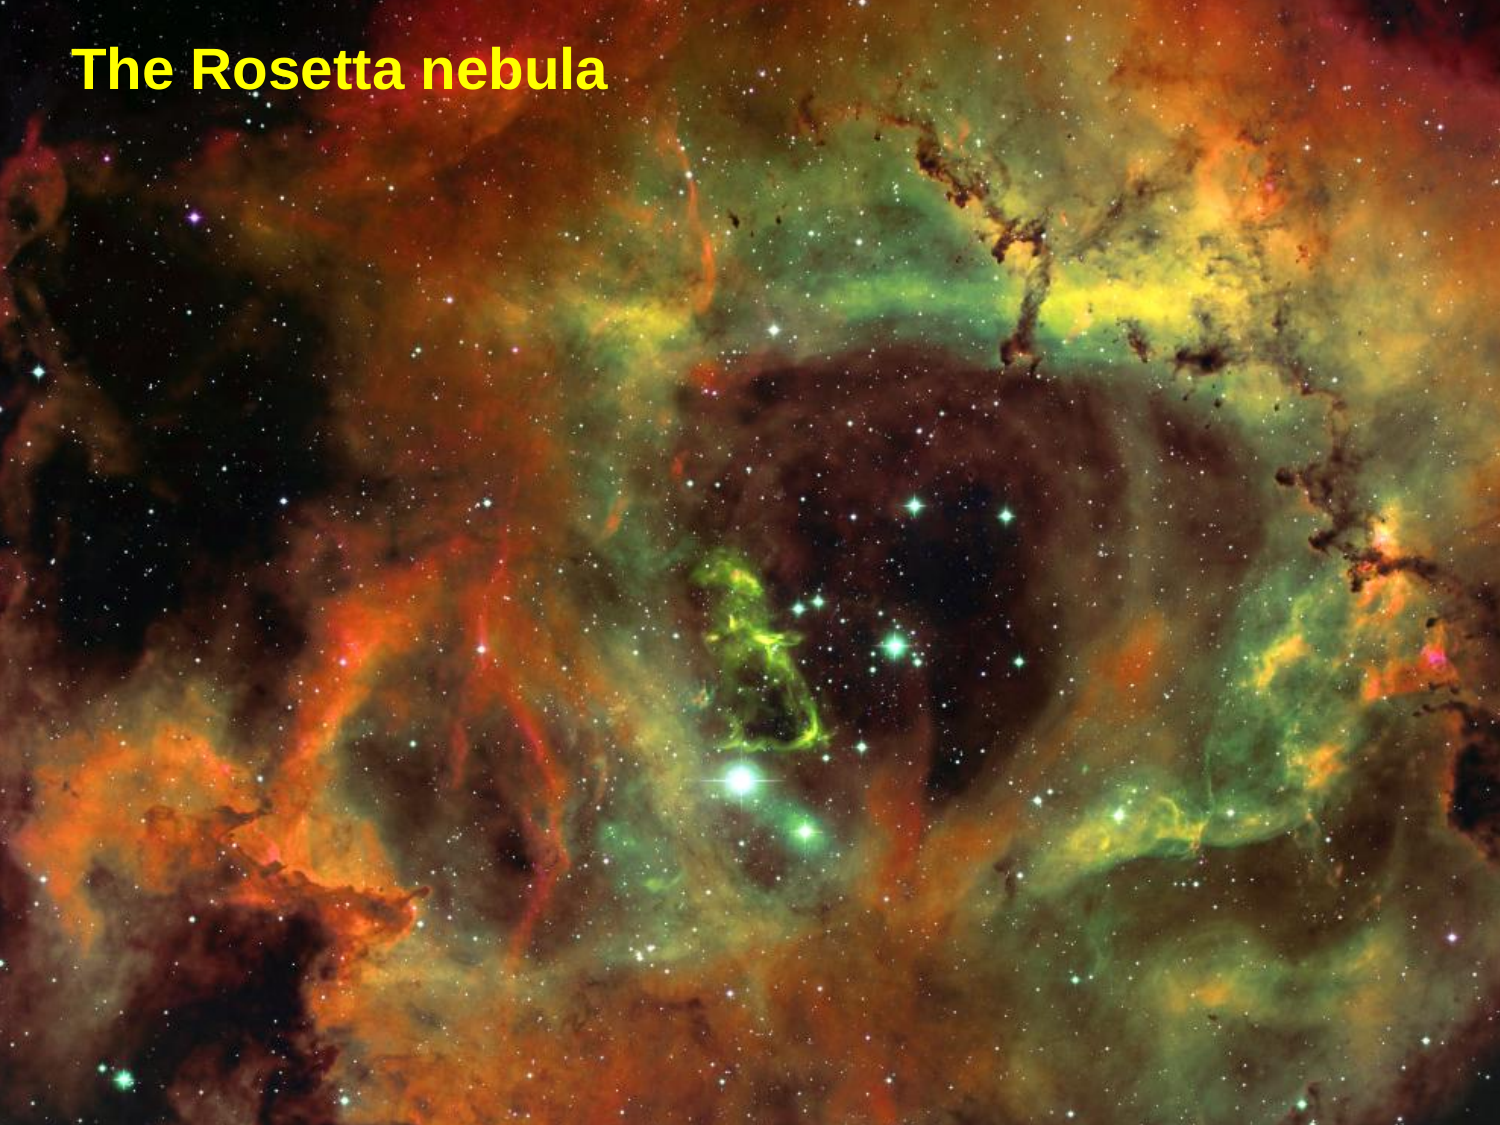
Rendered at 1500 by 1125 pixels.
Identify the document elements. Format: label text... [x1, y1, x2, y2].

text_box The Rosetta nebula [56, 29, 624, 110]
picture [0, 0, 1500, 1125]
